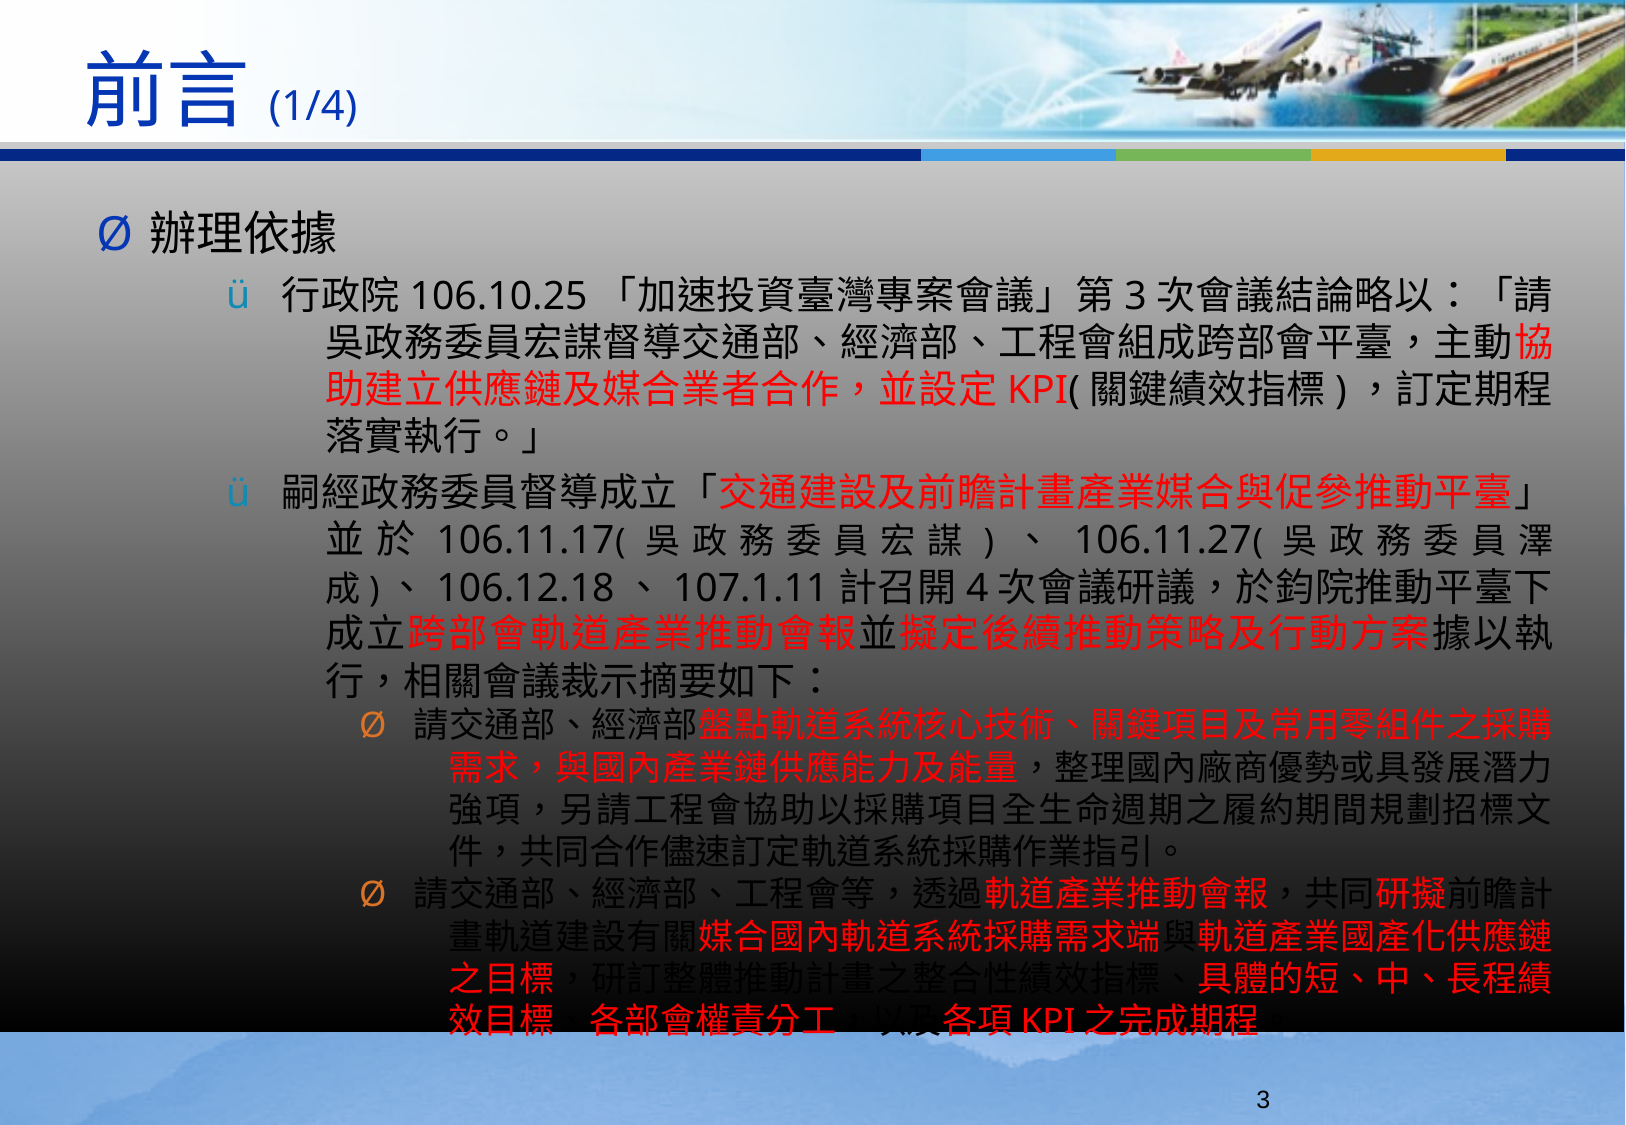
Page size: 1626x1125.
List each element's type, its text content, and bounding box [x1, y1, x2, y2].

title 前言 (1/4) [68, 19, 1593, 155]
text_box 3 [1241, 1071, 1621, 1125]
list 辦理依據 行政院106.10.25「加速投資臺灣專案會議」第3次會議結論略以：「請吳政務委員宏謀督導交通部、經濟部、工程會組成跨部會平臺，主動協助建立供應鏈及媒合業者合作，並設定KPI(關鍵績效指標)，訂定期程落實執行。」 嗣經政務委員督導成立「交通建設及前瞻計畫產業媒合與促參推動平臺」並於106.11.17(吳政務委員宏謀)、106.11.27(吳政務委員澤成)、106.12.18、107.1.11計召開4次會議研議，於鈞院推動平臺下成立跨部會軌道產業推動會報並擬定後續推動策略及行動方案據以執行，相關會議裁示摘要如下： 請交通部、經濟部盤點軌道系統核心技術、關鍵項目及常用零組件之採購需求，與國內產業鏈供應能力及能量，整理國內廠商優勢或具發展潛力強項，另請工程會協助以採購項目全生命週期之履約期間規劃招標文件，共同合作儘速訂定軌道系統採購作業指引。 請交通部、經濟部、工程會等，透過軌道產業推動會報，共同研擬前瞻計畫軌道建設有關媒合國內軌道系統採購需求端與軌道產業國產化供應鏈之目標，研訂整體推動計畫之整合性績效指標、具體的短、中、長程績效目標、各部會權責分工，以及各項KPI之完成期程。 [81, 196, 1569, 1059]
